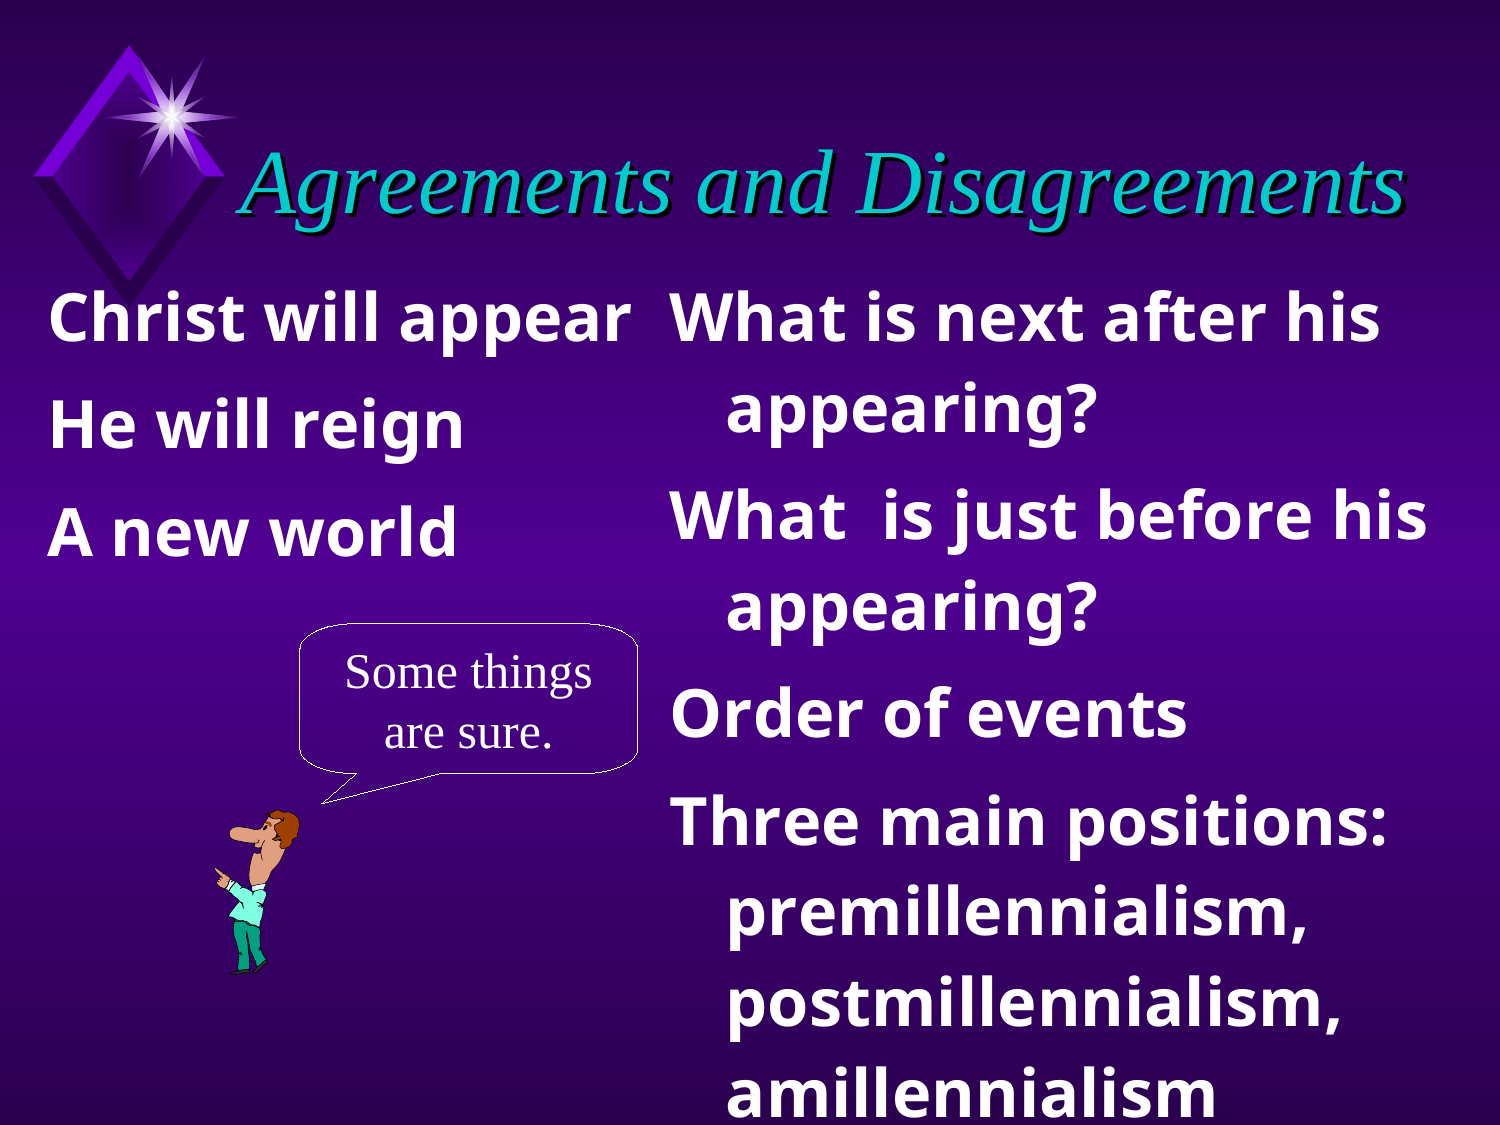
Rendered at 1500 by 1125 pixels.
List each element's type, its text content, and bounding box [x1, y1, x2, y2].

list Christ will appear He will reign A new world [32, 262, 654, 963]
text_box Some things are sure. [299, 623, 638, 804]
list What is next after his appearing? What is just before his appearing? Order of events Three main positions: premillennialism, postmillennialism, amillennialism [654, 262, 1461, 1113]
title Agreements and Disagreements [224, 78, 1475, 288]
chart [213, 809, 301, 976]
